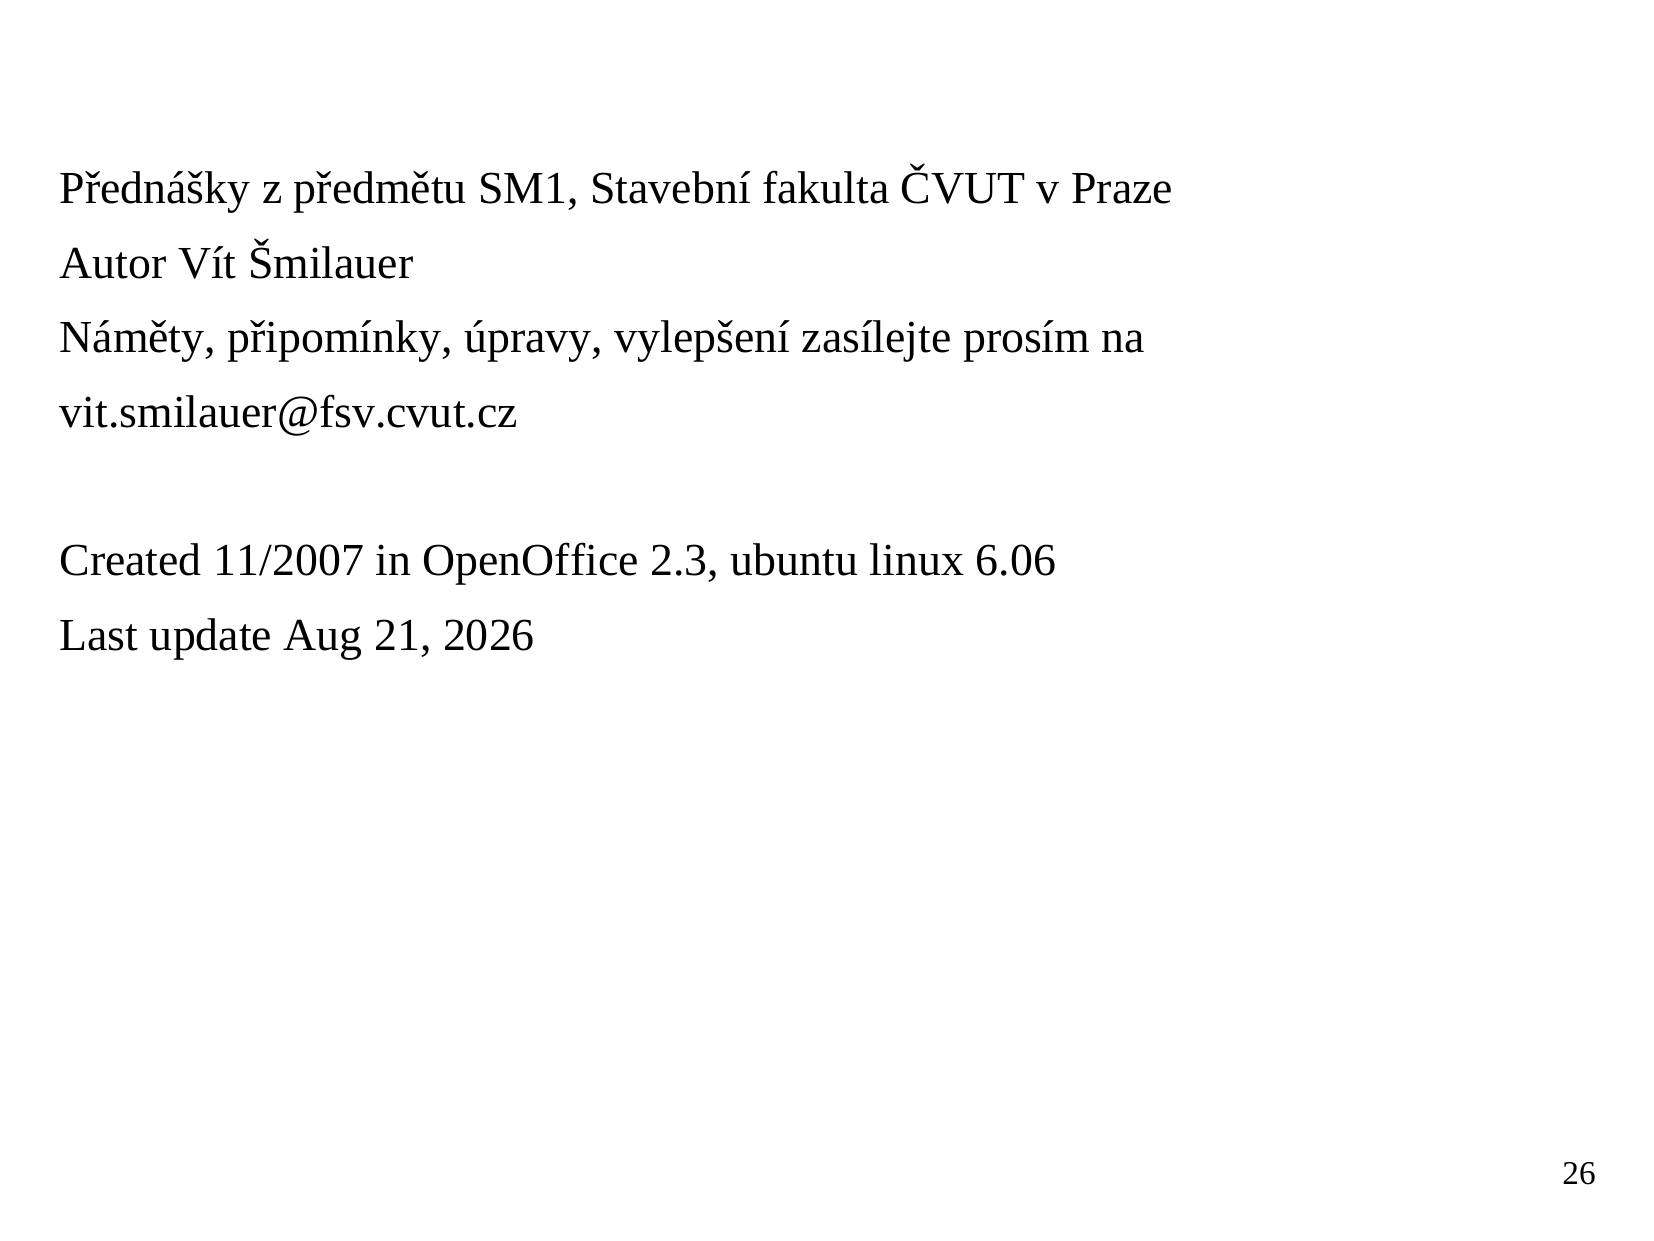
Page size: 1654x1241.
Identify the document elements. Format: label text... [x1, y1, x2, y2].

list Přednášky z předmětu SM1, Stavební fakulta ČVUT v Praze Autor Vít Šmilauer Náměty, připomínky, úpravy, vylepšení zasílejte prosím na vit.smilauer@fsv.cvut.cz Created 11/2007 in OpenOffice 2.3, ubuntu linux 6.06 Last update Sep 9, 2008 [59, 163, 1548, 967]
